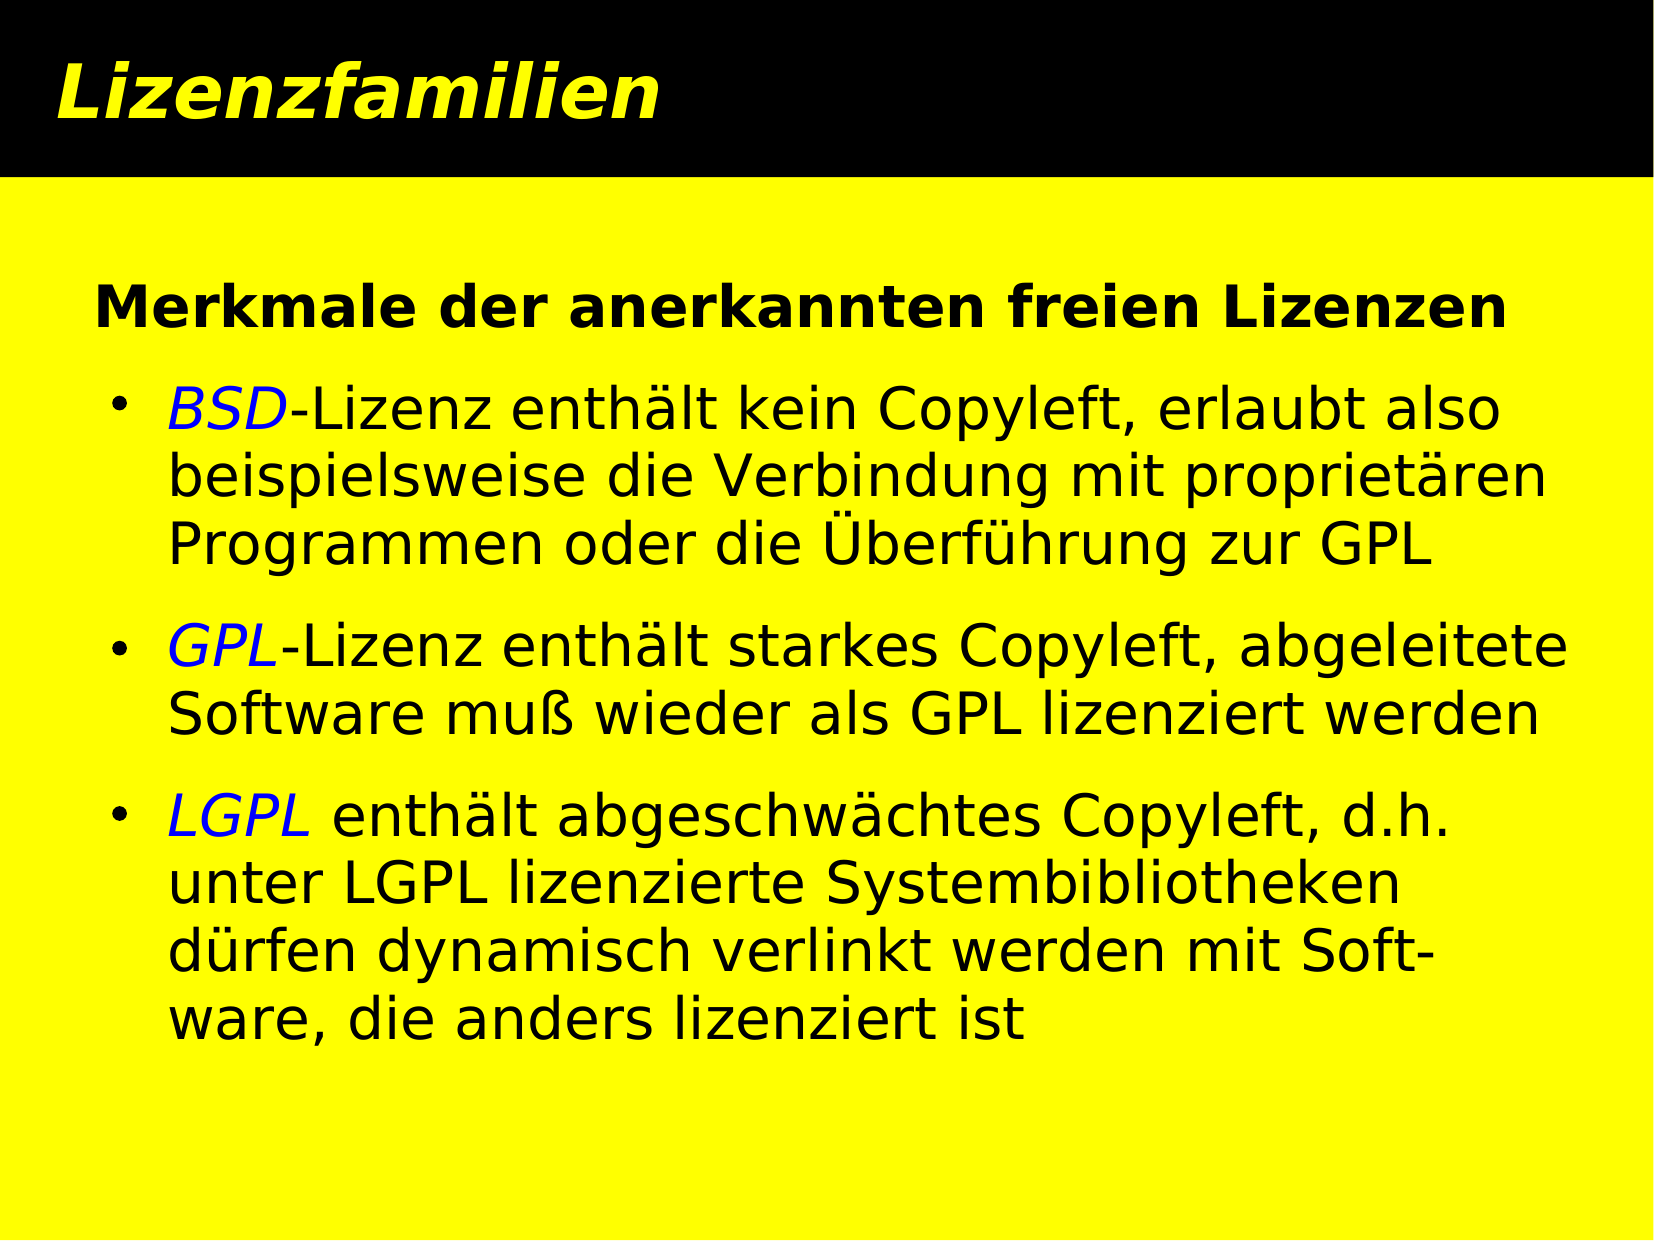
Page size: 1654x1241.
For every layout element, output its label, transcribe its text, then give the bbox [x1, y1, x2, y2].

text_box Lizenzfamilien [41, 41, 668, 144]
text_box Merkmale der anerkannten freien Lizenzen BSD-Lizenz enthält kein Copyleft, erlaubt also beispielsweise die Verbindung mit proprietären Programmen oder die Überführung zur GPL GPL-Lizenz enthält starkes Copyleft, abgeleitete Software muß wieder als GPL lizenziert werden LGPL enthält abgeschwächtes Copyleft, d.h. unter LGPL lizenzierte Systembibliotheken dürfen dynamisch verlinkt werden mit Soft- ware, die anders lizenziert ist [4, 265, 1585, 1061]
text_box [0, 0, 1654, 1241]
